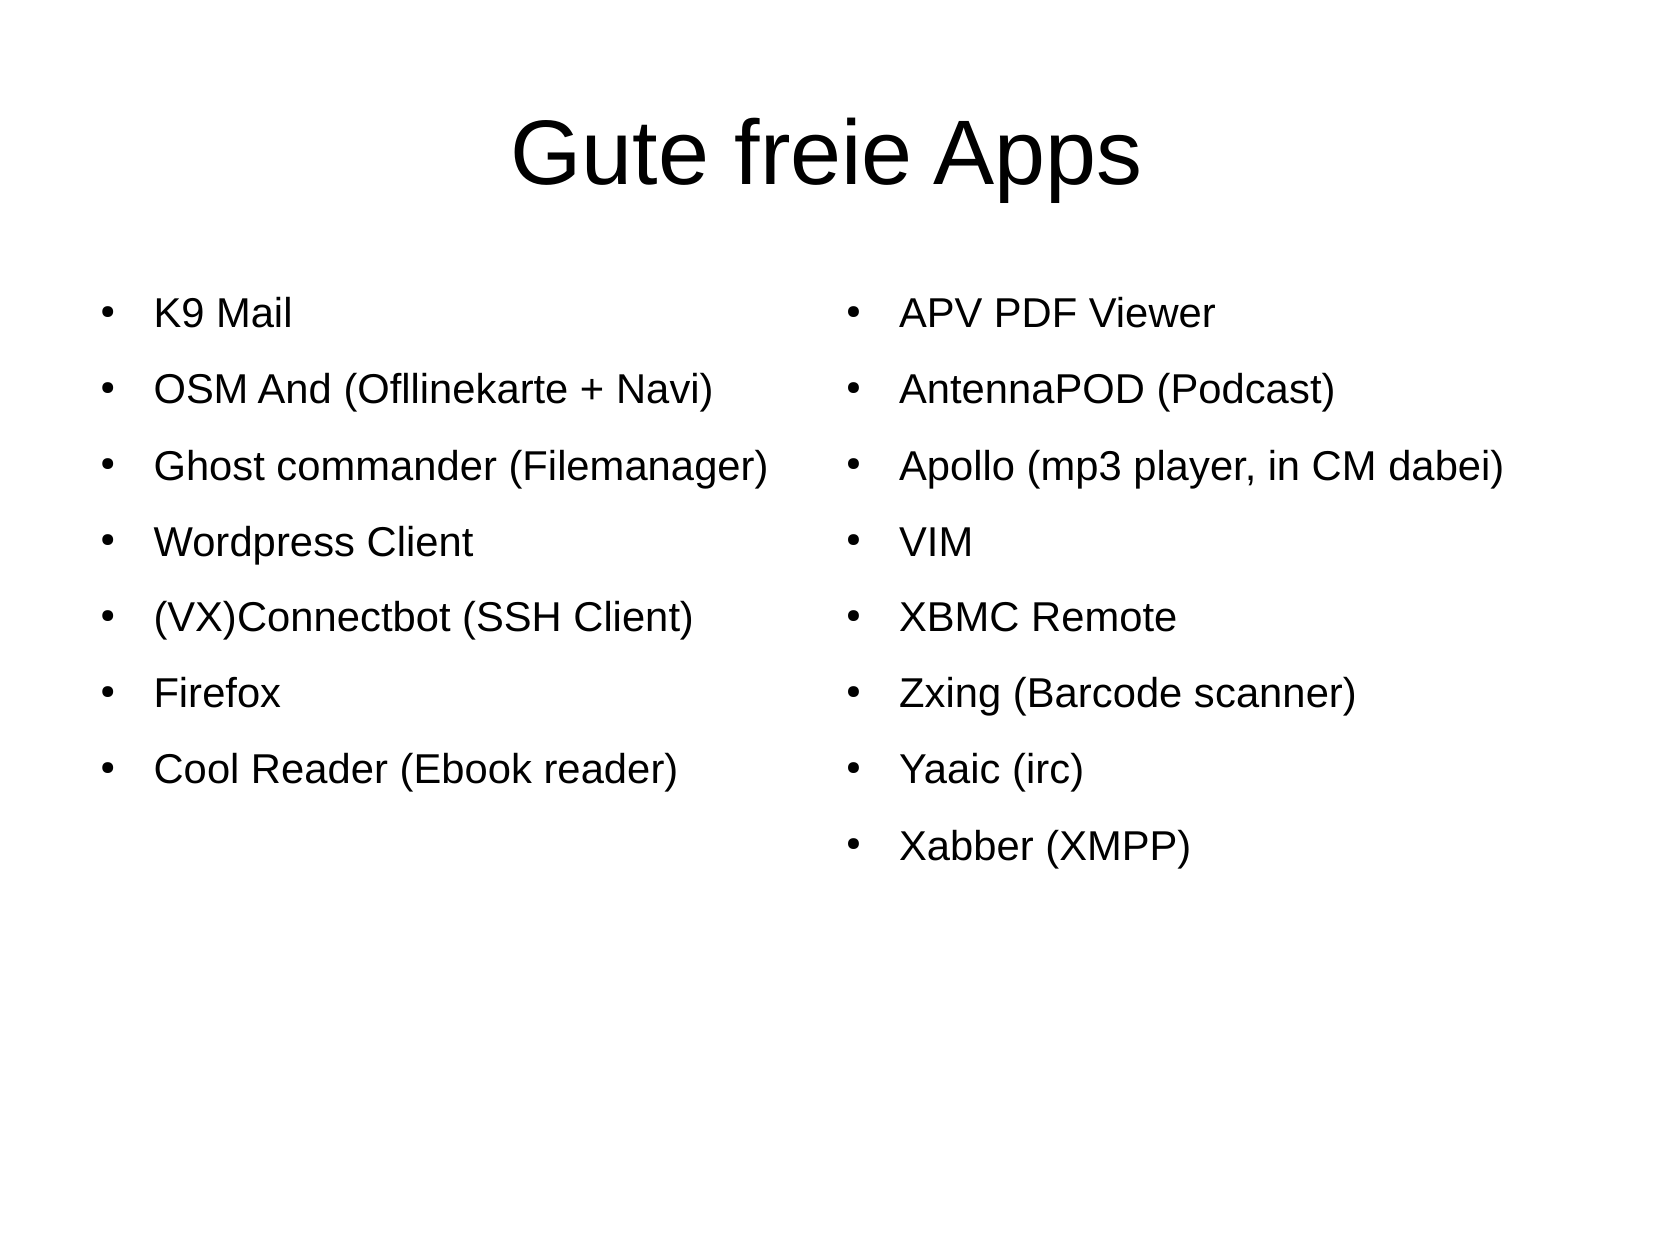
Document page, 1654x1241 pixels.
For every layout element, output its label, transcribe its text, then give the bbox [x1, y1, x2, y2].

list K9 Mail OSM And (Ofllinekarte + Navi) Ghost commander (Filemanager) Wordpress Client (VX)Connectbot (SSH Client) Firefox Cool Reader (Ebook reader) [82, 290, 793, 1010]
list APV PDF Viewer AntennaPOD (Podcast) Apollo (mp3 player, in CM dabei) VIM XBMC Remote Zxing (Barcode scanner) Yaaic (irc) Xabber (XMPP) [828, 290, 1539, 1010]
title Gute freie Apps [82, 49, 1571, 257]
